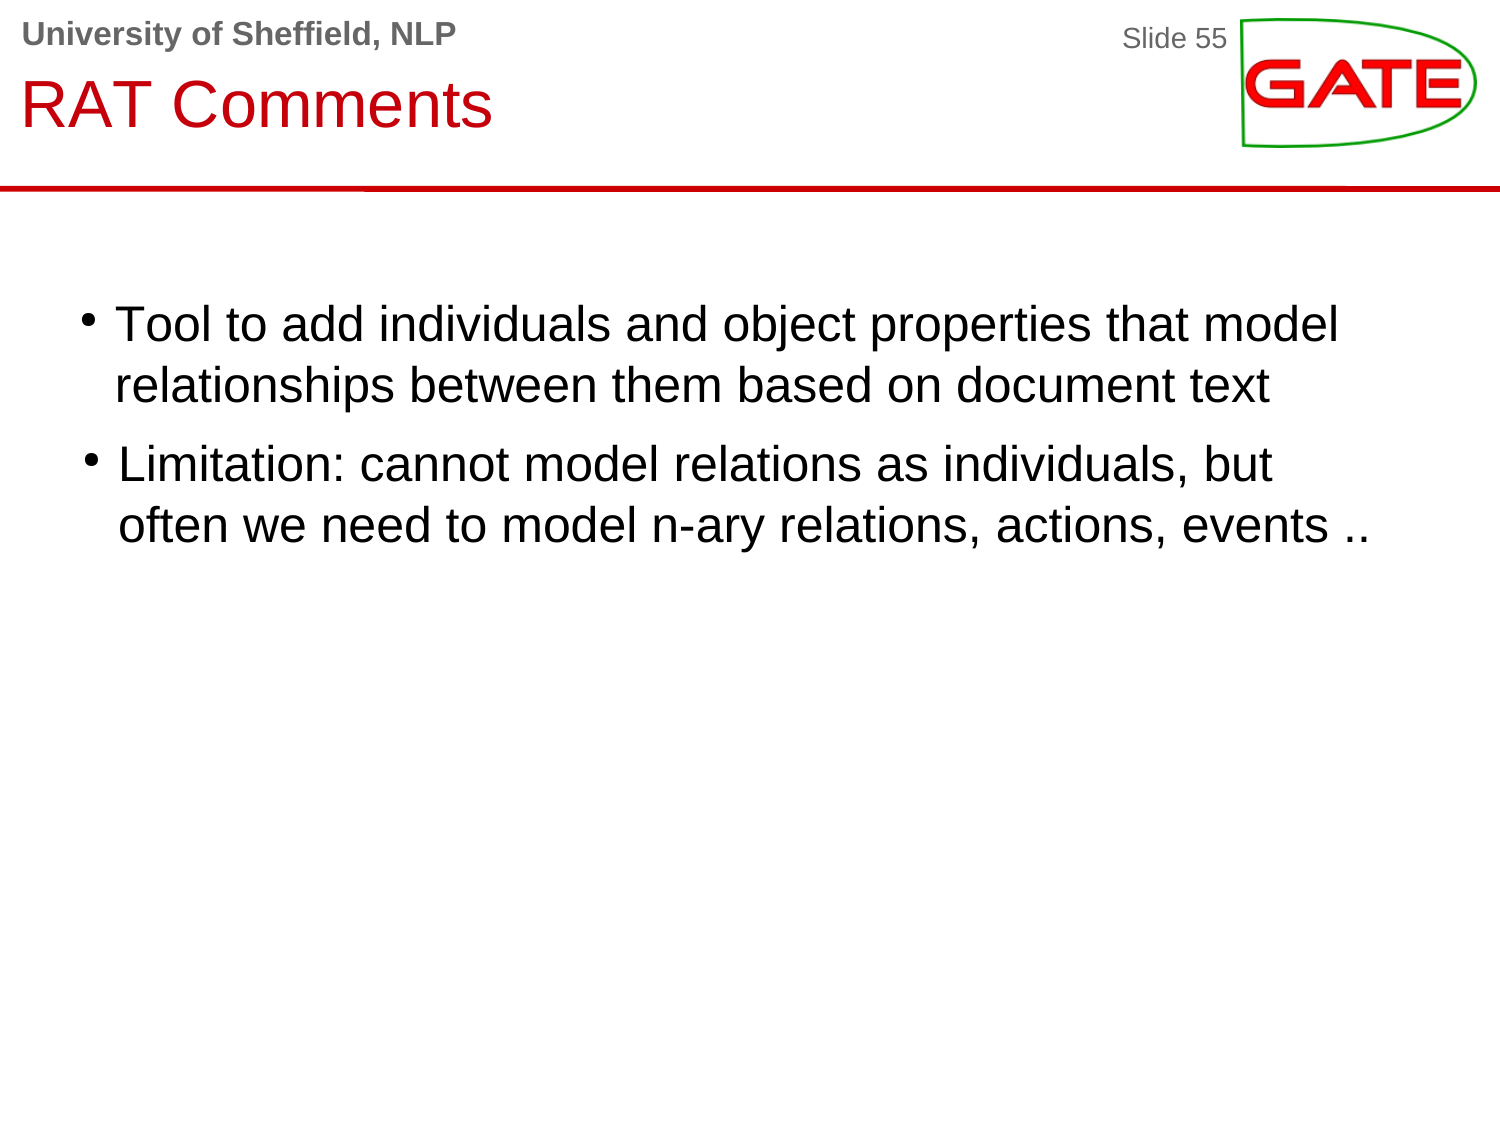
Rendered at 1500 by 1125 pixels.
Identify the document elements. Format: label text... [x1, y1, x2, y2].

list Tool to add individuals and object properties that model relationships between them based on document text Limitation: cannot model relations as individuals, but often we need to model n-ary relations, actions, events .. [23, 212, 1477, 1063]
title RAT Comments [20, 44, 1240, 166]
picture [1240, 18, 1477, 148]
